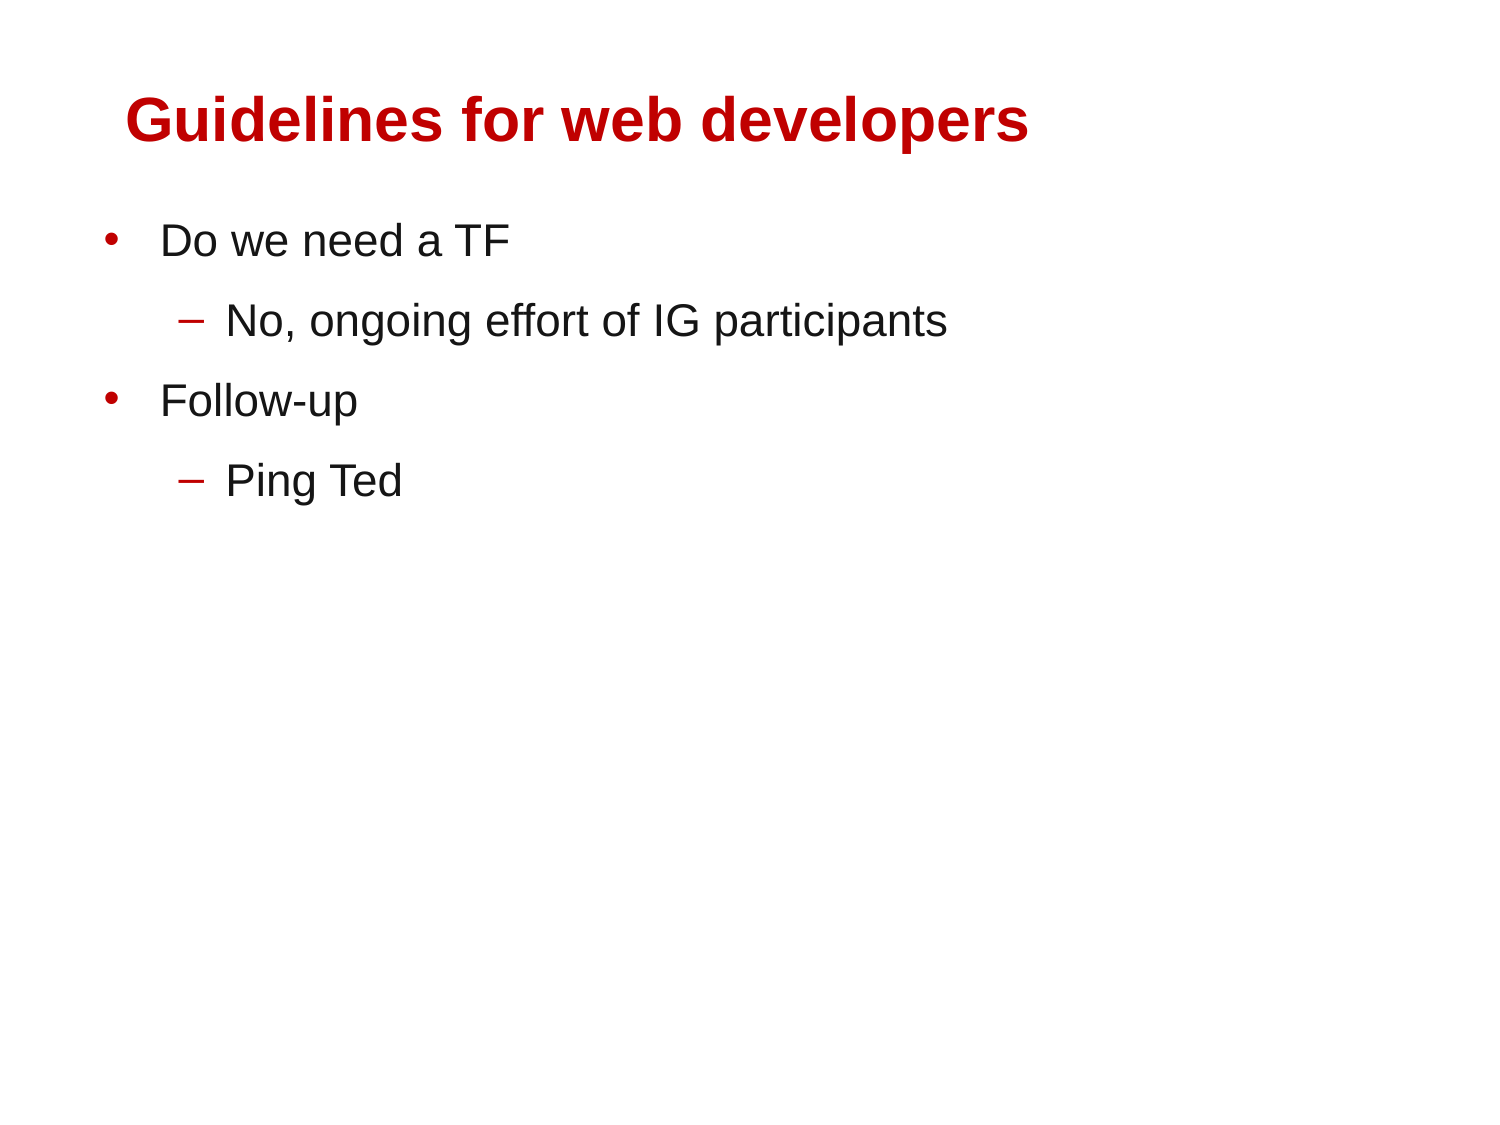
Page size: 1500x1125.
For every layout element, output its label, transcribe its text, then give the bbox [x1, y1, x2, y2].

list Do we need a TF No, ongoing effort of IG participants Follow-up Ping Ted [88, 203, 1412, 871]
title Guidelines for web developers [88, 70, 1412, 162]
